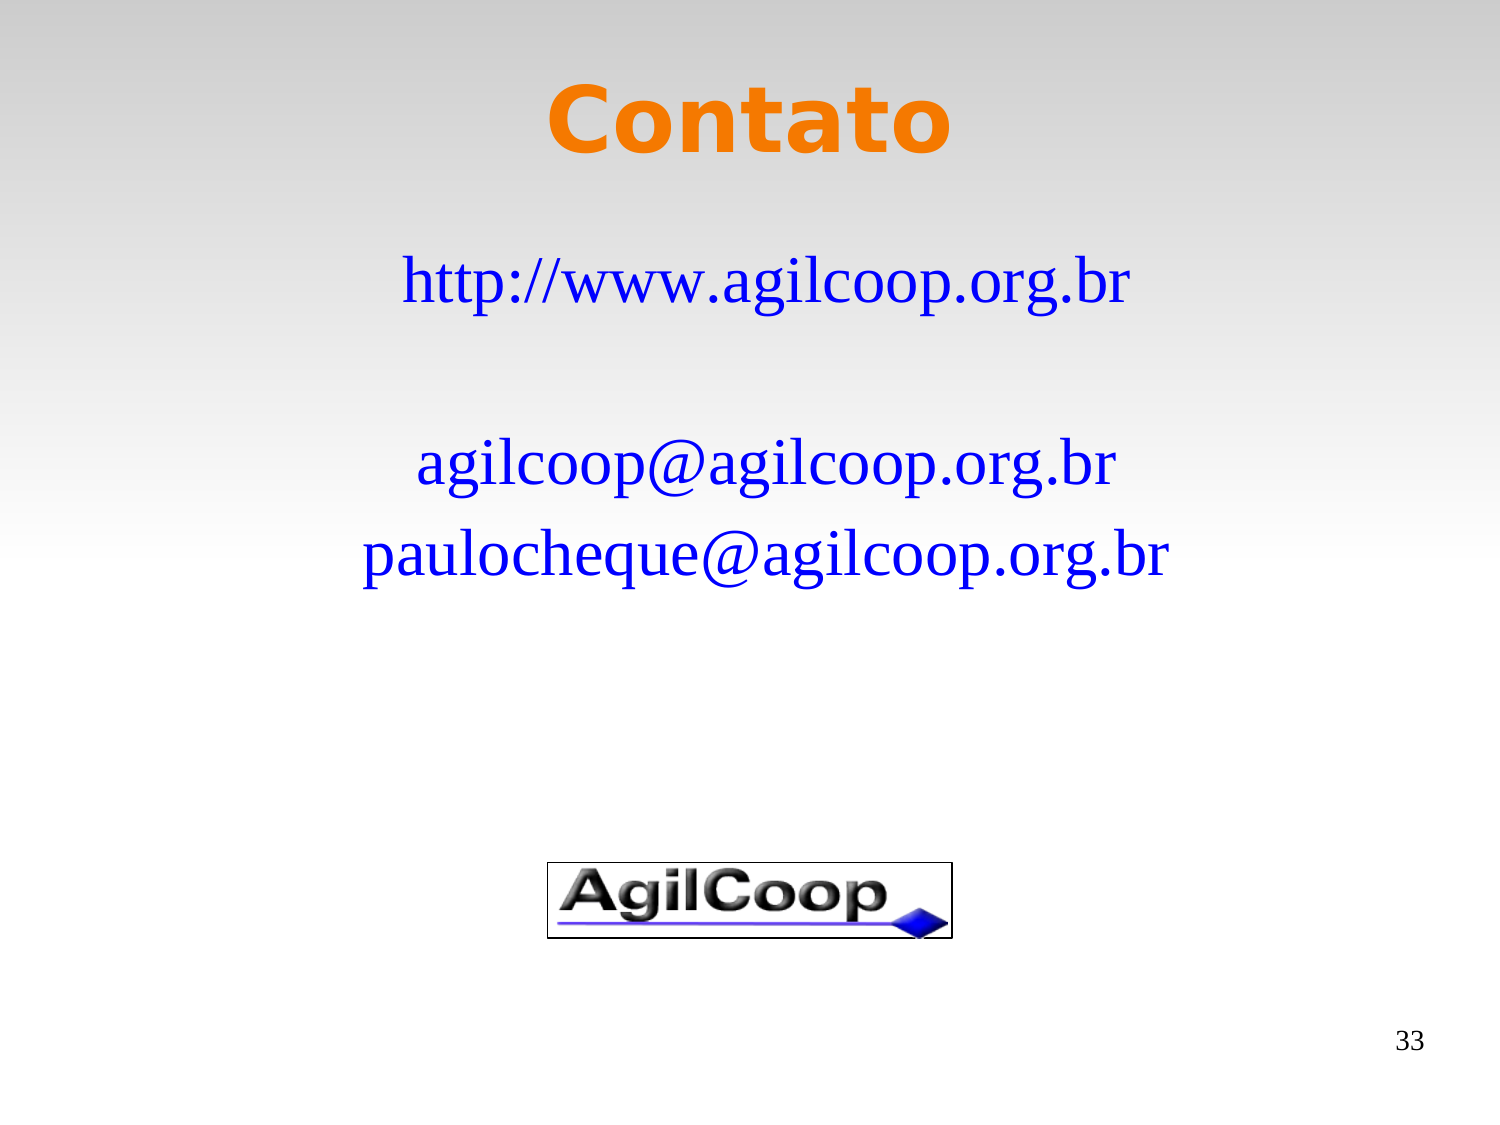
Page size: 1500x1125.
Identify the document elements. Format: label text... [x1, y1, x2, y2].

text_box [547, 862, 953, 939]
picture [556, 865, 948, 939]
list http://www.agilcoop.org.br agilcoop@agilcoop.org.br paulocheque@agilcoop.org.br [29, 243, 1470, 1031]
title Contato [29, 38, 1470, 204]
